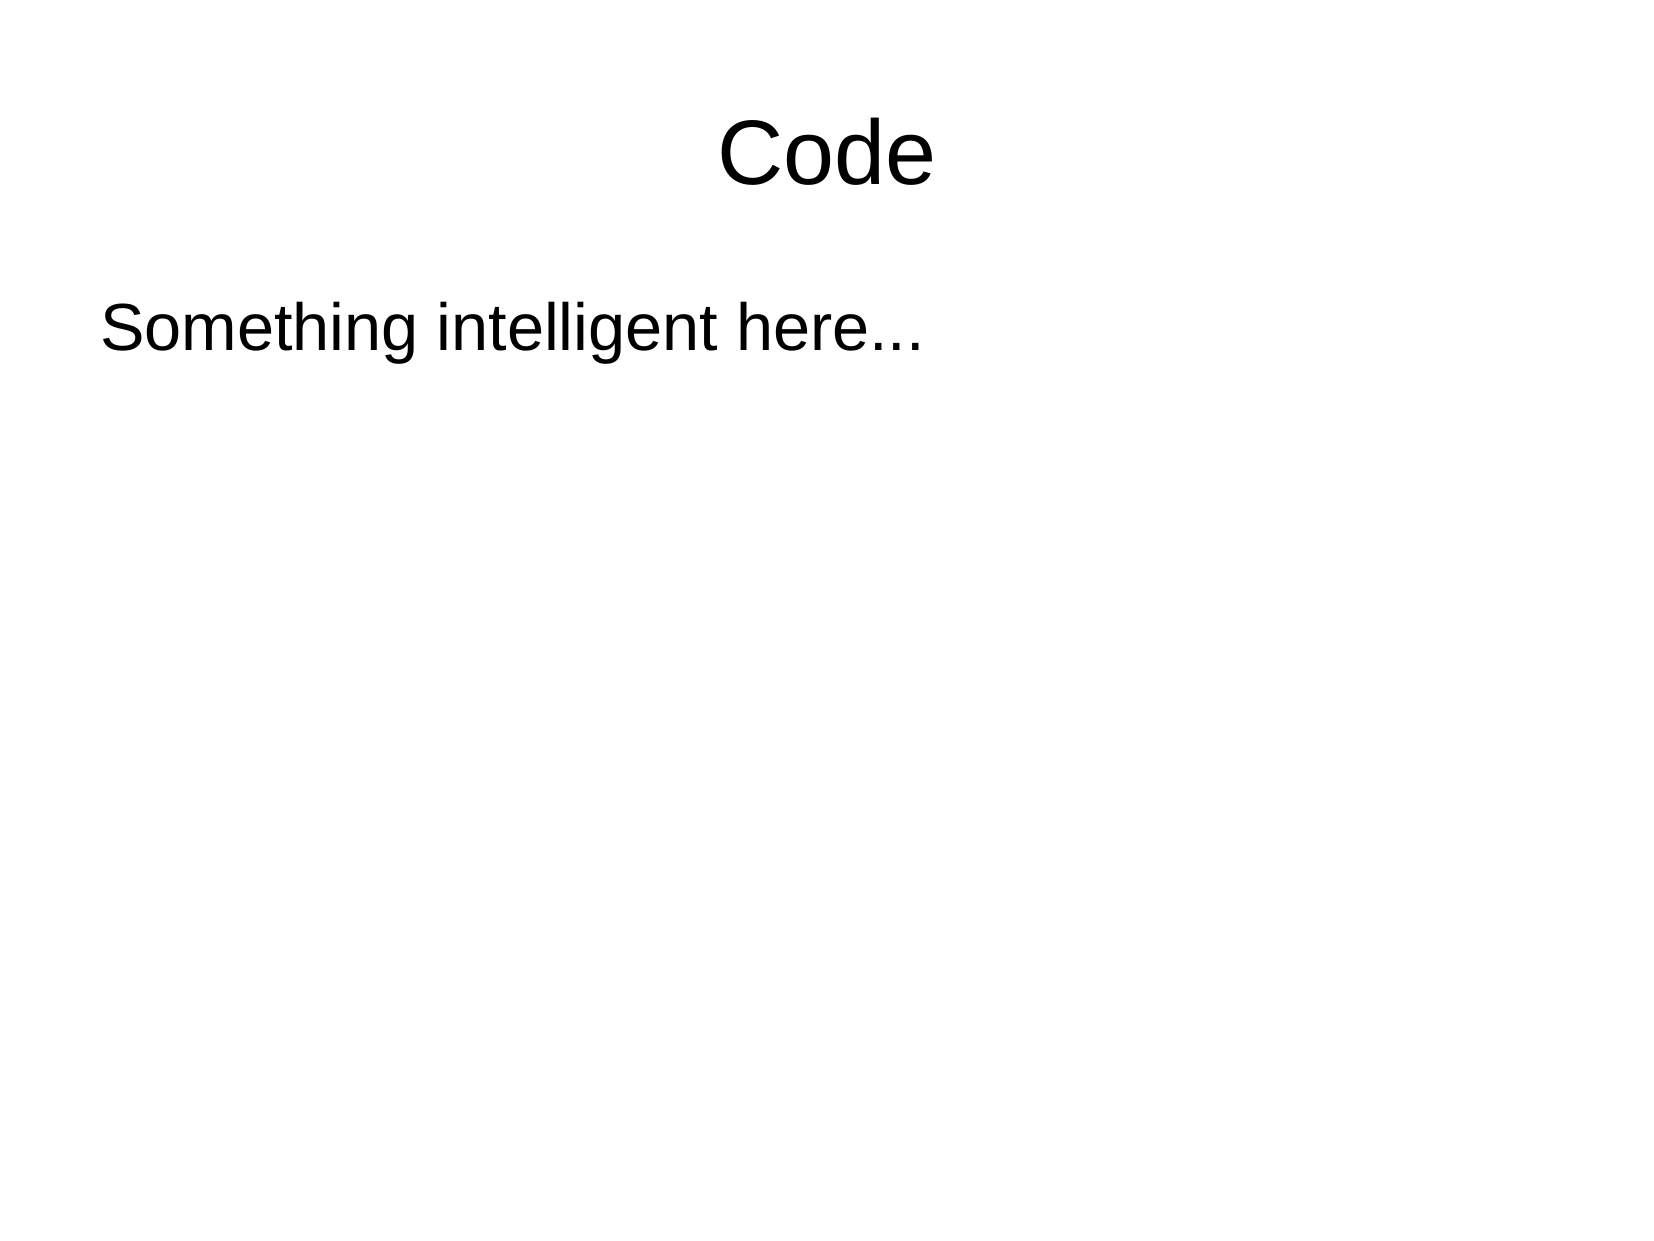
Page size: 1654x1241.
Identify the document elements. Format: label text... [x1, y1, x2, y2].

list Something intelligent here... [82, 290, 1571, 1109]
title Code [82, 49, 1571, 257]
